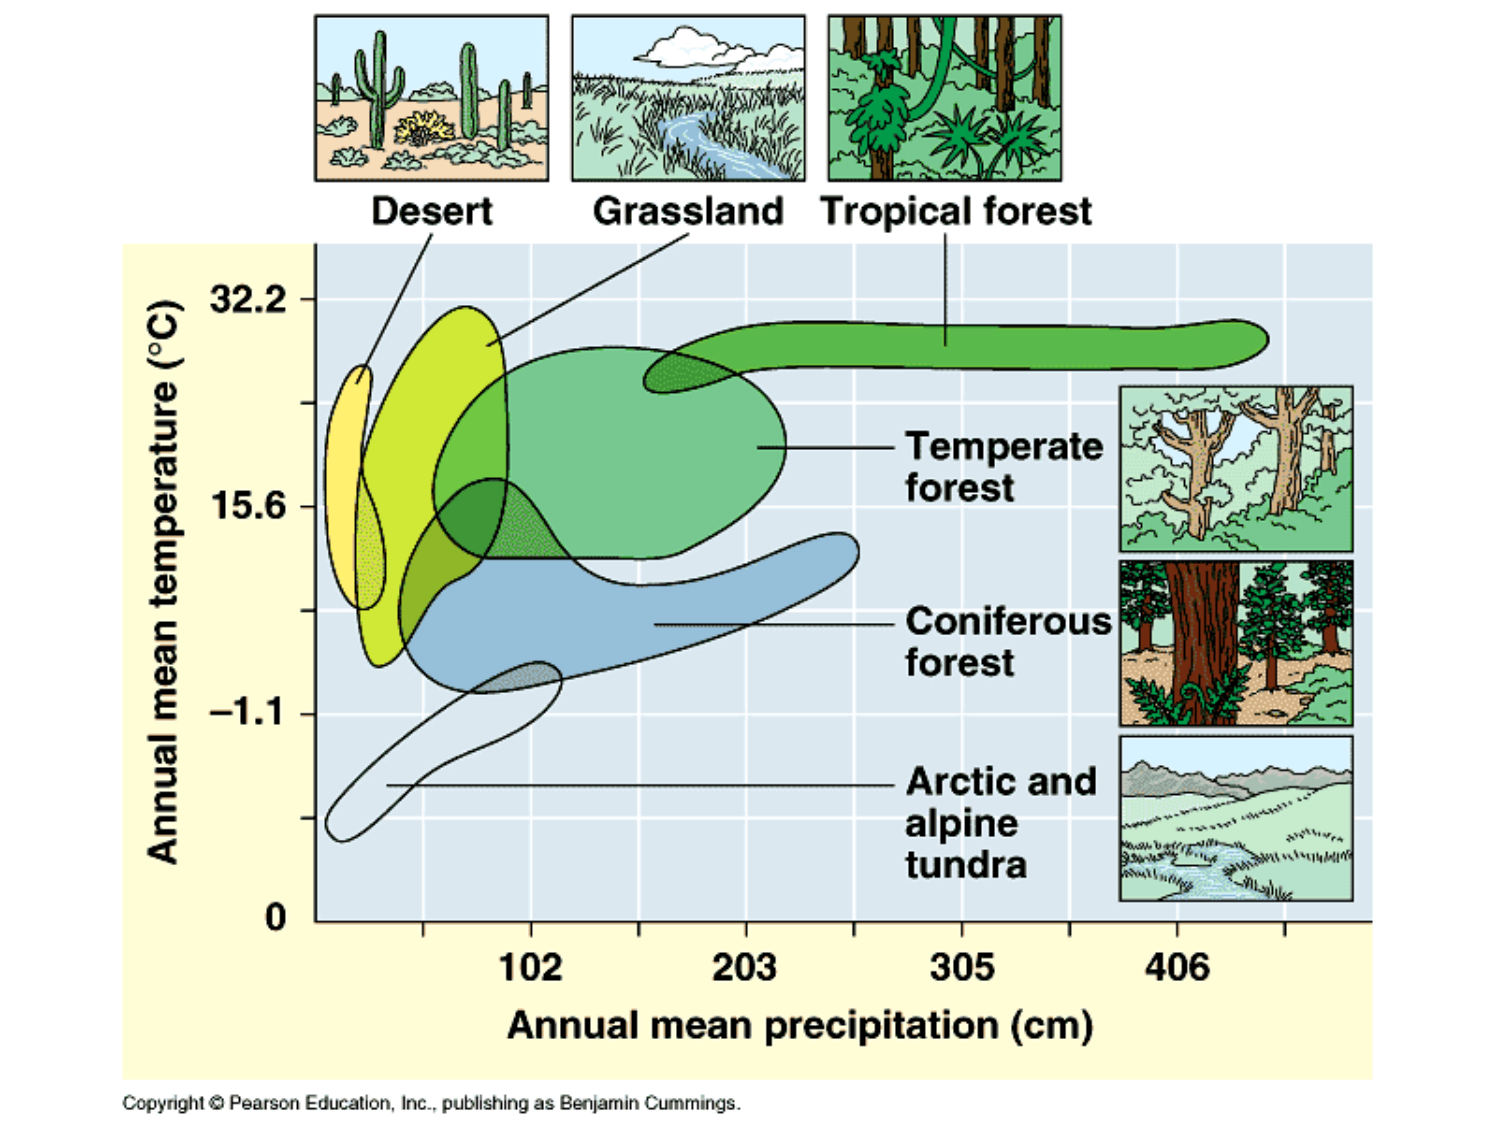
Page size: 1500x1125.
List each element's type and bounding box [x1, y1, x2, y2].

picture [108, 3, 1388, 1125]
